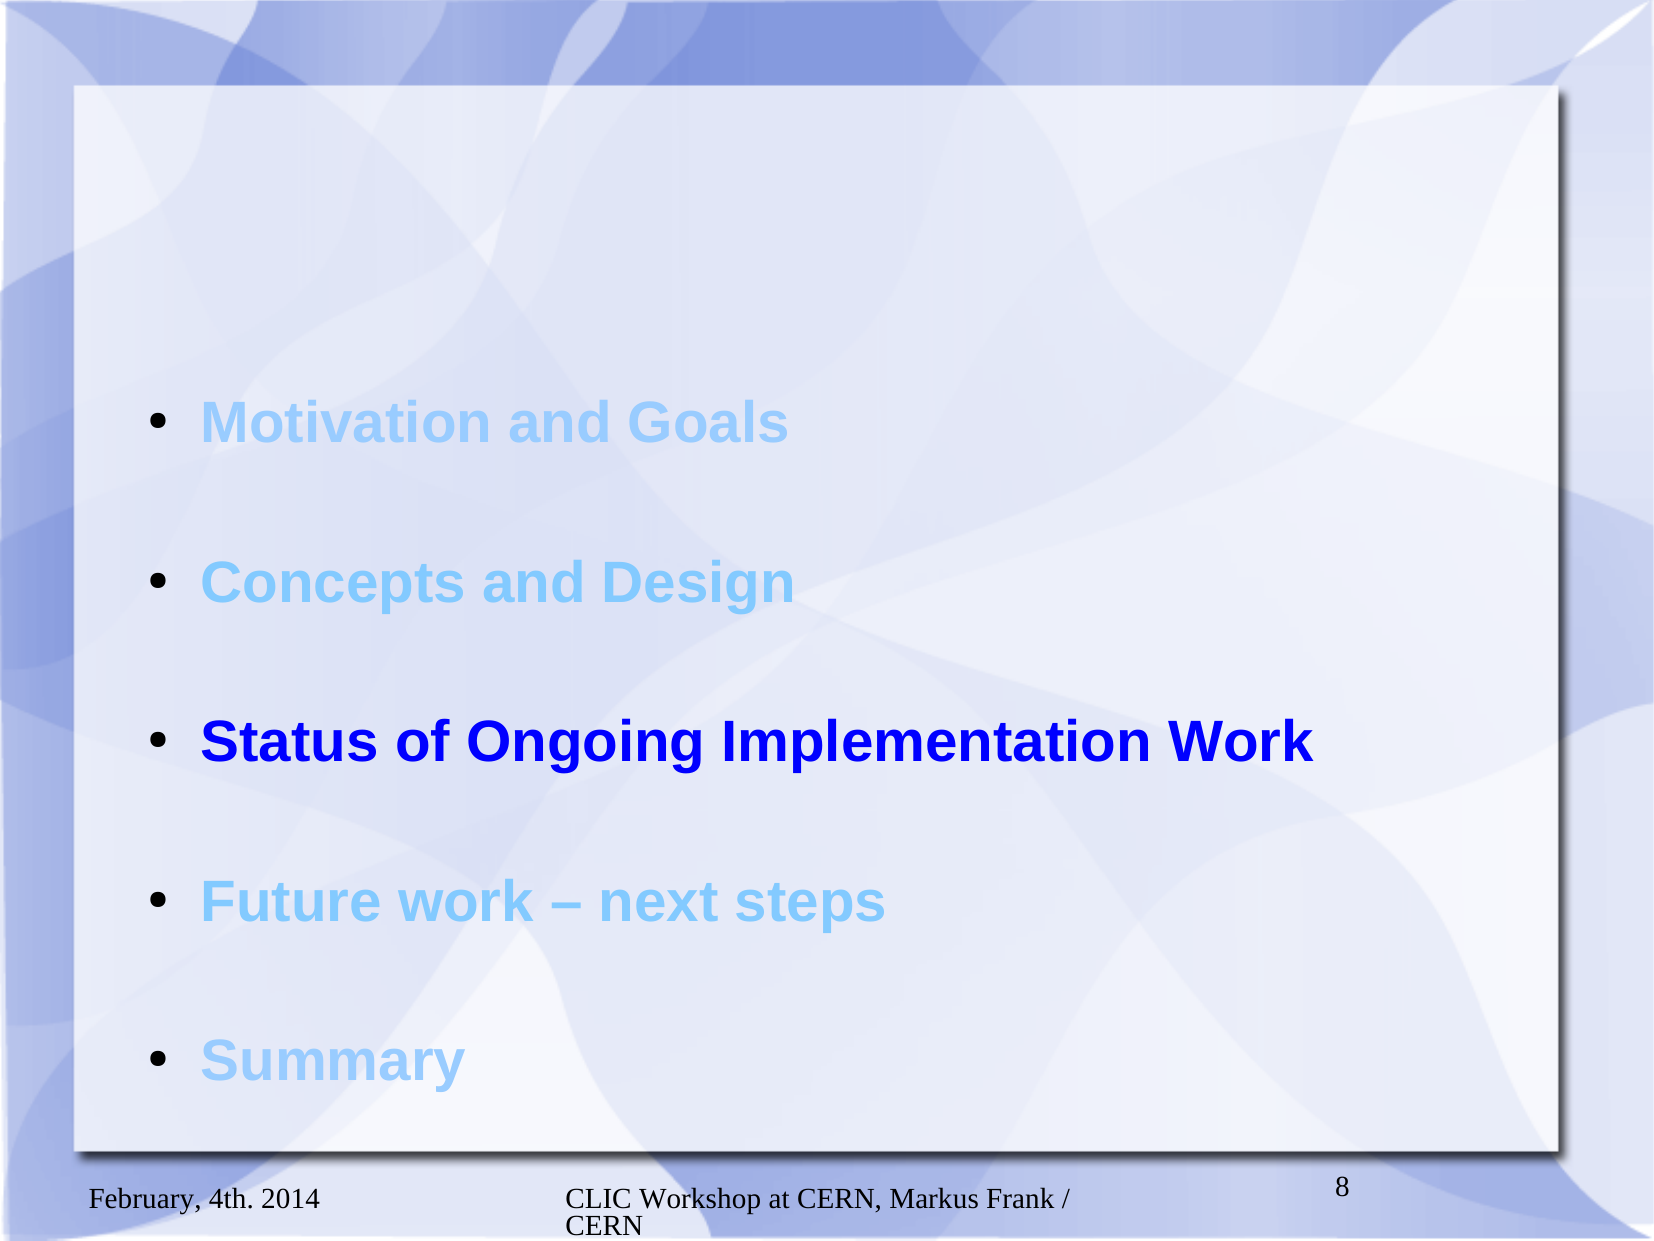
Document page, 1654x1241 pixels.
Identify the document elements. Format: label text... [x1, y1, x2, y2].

list Motivation and Goals Concepts and Design Status of Ongoing Implementation Work Future work – next steps Summary [129, 324, 1489, 1045]
picture [0, 0, 1654, 1241]
